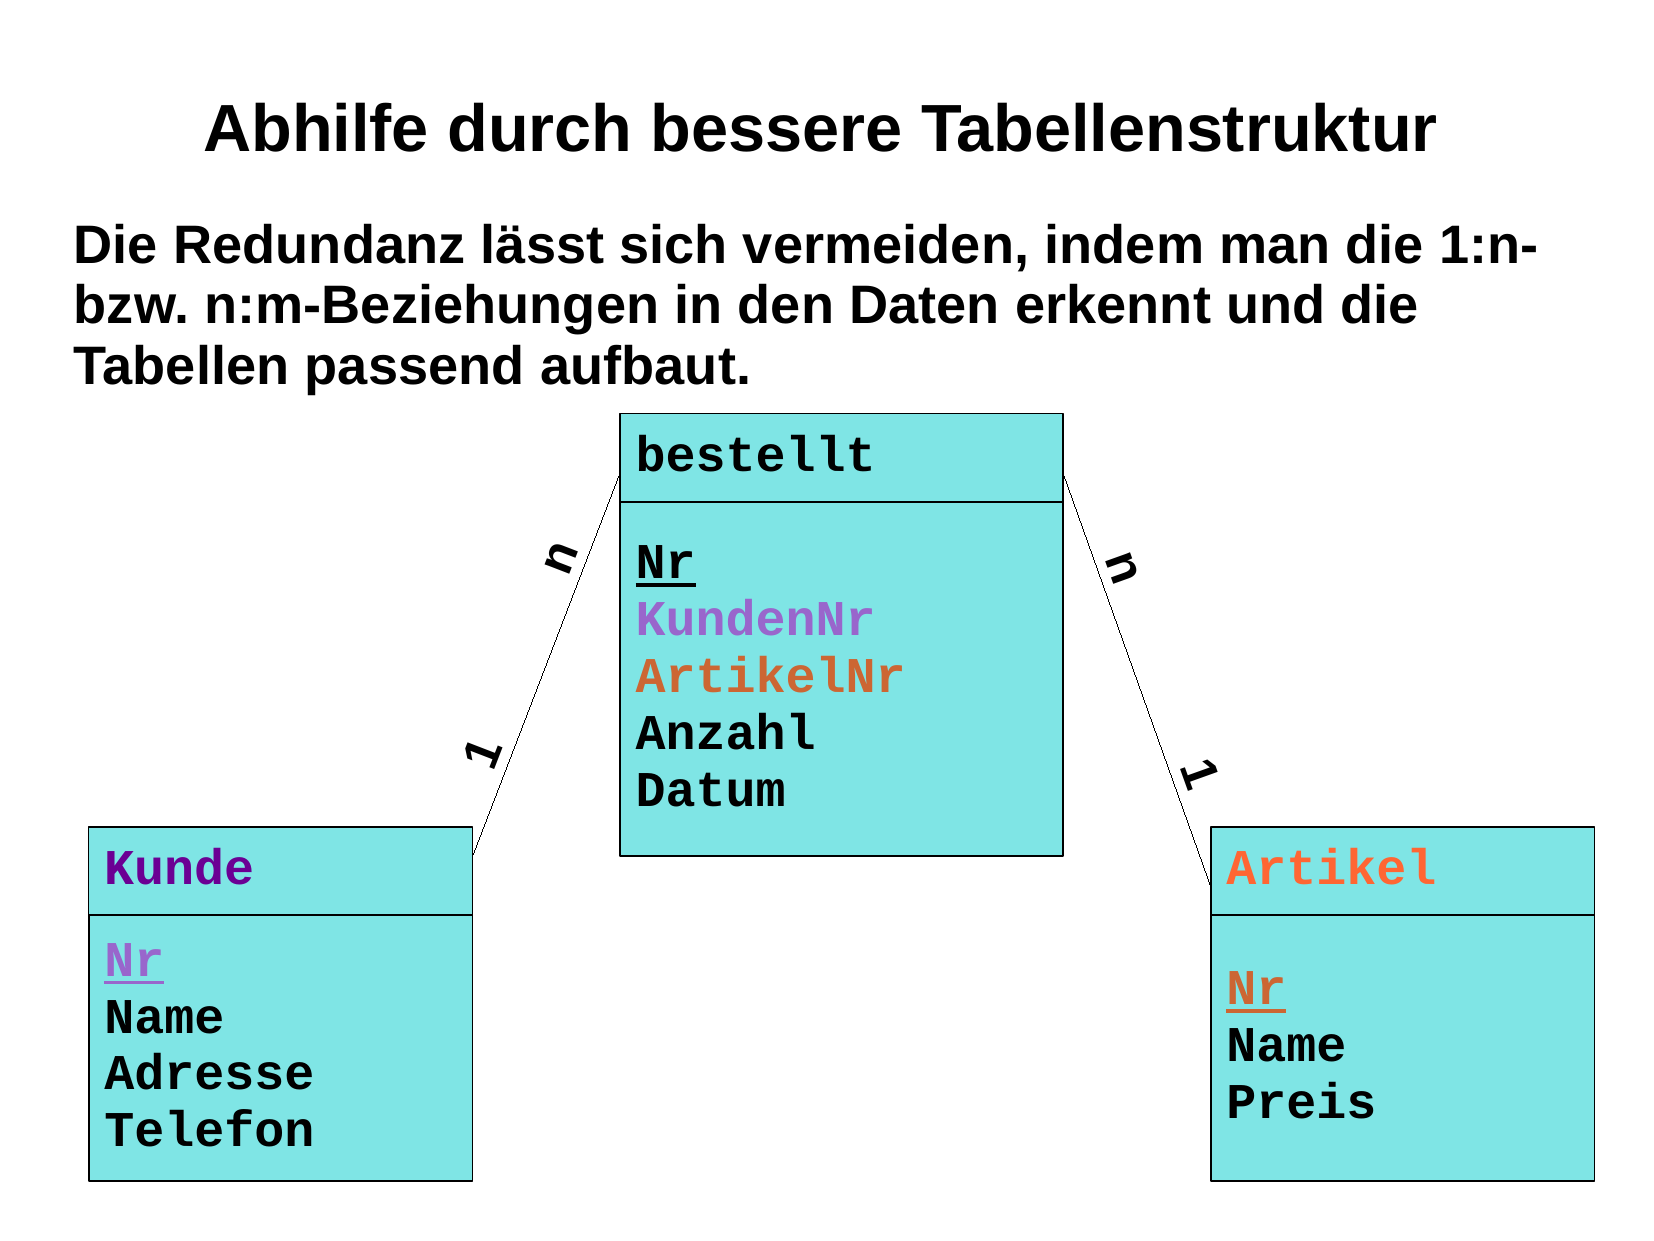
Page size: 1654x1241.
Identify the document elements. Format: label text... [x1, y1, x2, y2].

text_box bestellt [620, 413, 1063, 501]
text_box Kunde [88, 826, 473, 915]
text_box Artikel [1210, 826, 1595, 915]
title Abhilfe durch bessere Tabellenstruktur [76, 49, 1565, 206]
text_box Die Redundanz lässt sich vermeiden, indem man die 1:n- bzw. n:m-Beziehungen in den Daten erkennt und die Tabellen passend aufbaut. [59, 206, 1625, 408]
text_box Nr Name Adresse Telefon [88, 915, 473, 1182]
text_box Nr KundenNr ArtikelNr Anzahl Datum [620, 501, 1063, 857]
text_box Nr Name Preis [1210, 915, 1595, 1182]
